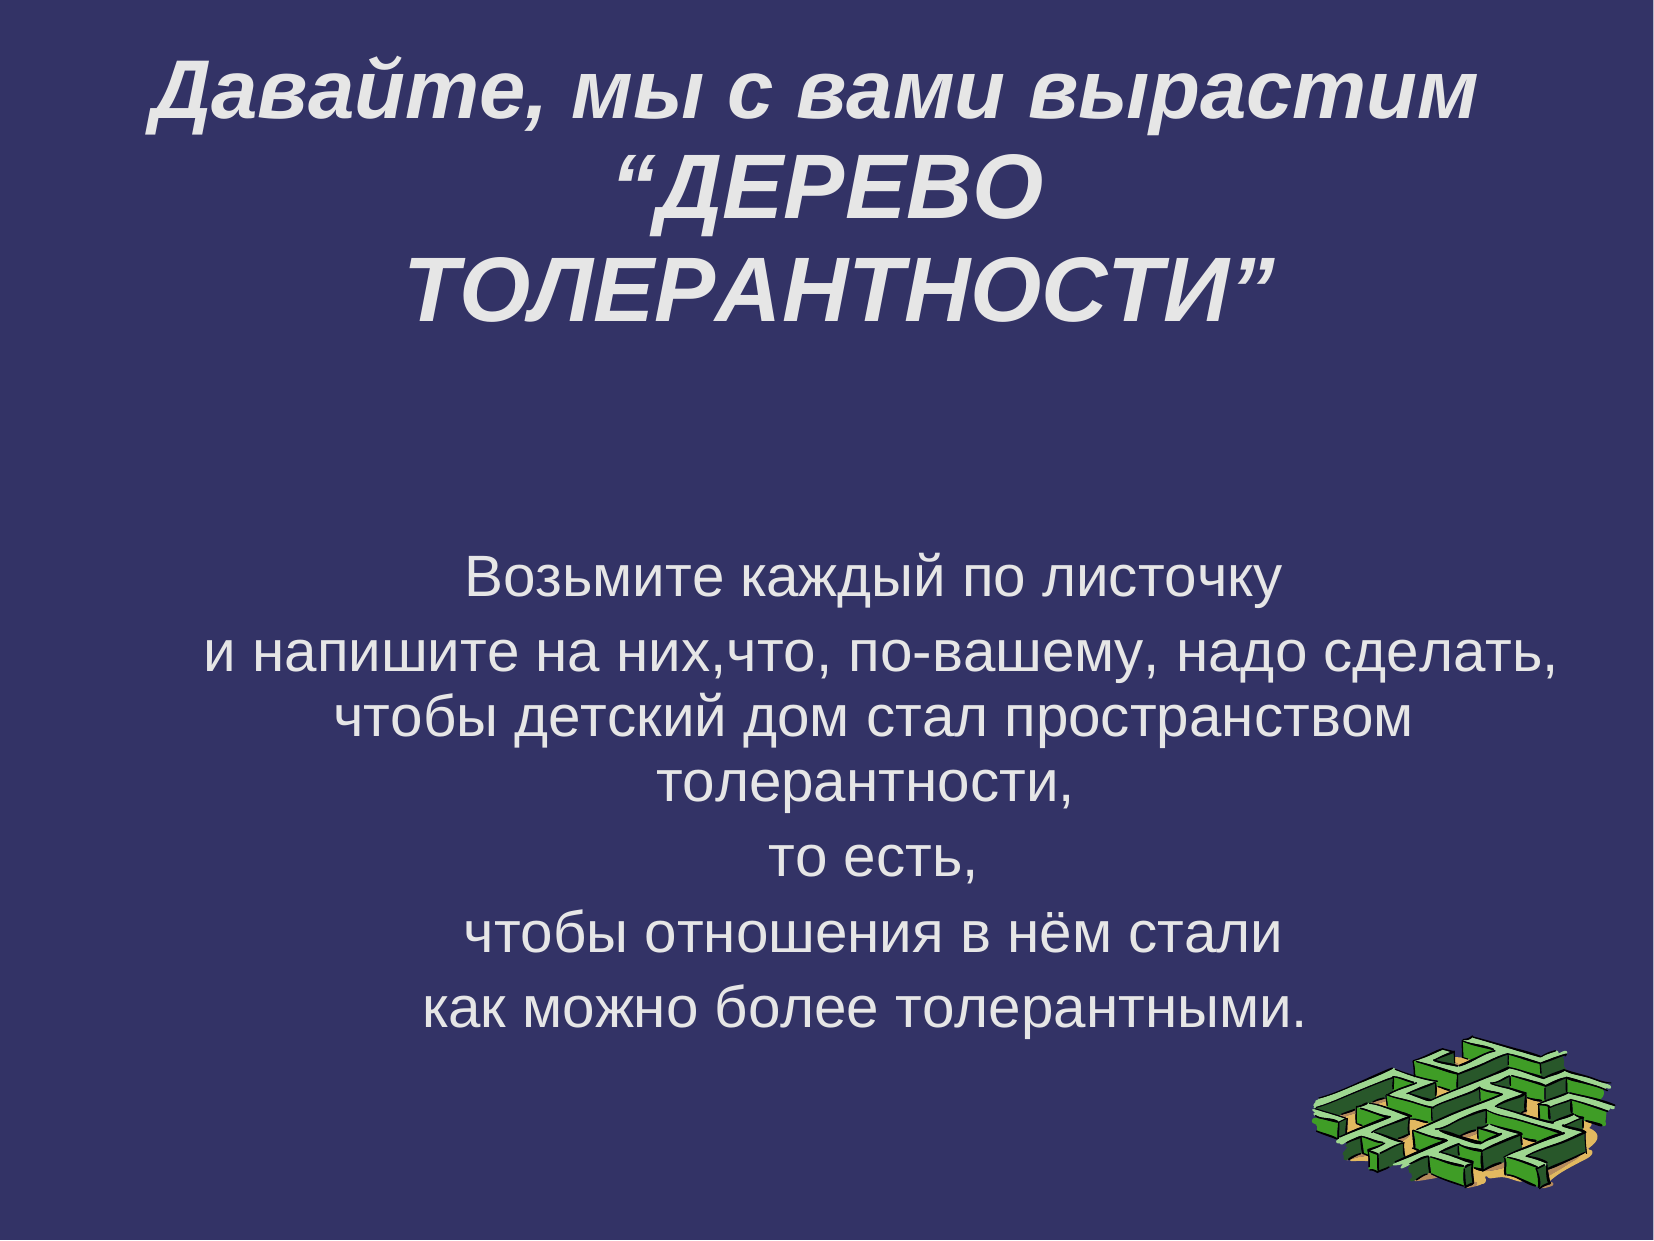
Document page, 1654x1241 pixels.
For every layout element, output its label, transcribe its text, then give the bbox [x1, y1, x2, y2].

title Давайте, мы с вами вырастим “ДЕРЕВО ТОЛЕРАНТНОСТИ” [121, 19, 1534, 365]
subtitle Возьмите каждый по листочку и напишите на них,что, по-вашему, надо сделать, чтобы детский дом стал пространством толерантности, то есть, чтобы отношения в нём стали как можно более толерантными. [178, 437, 1570, 1147]
